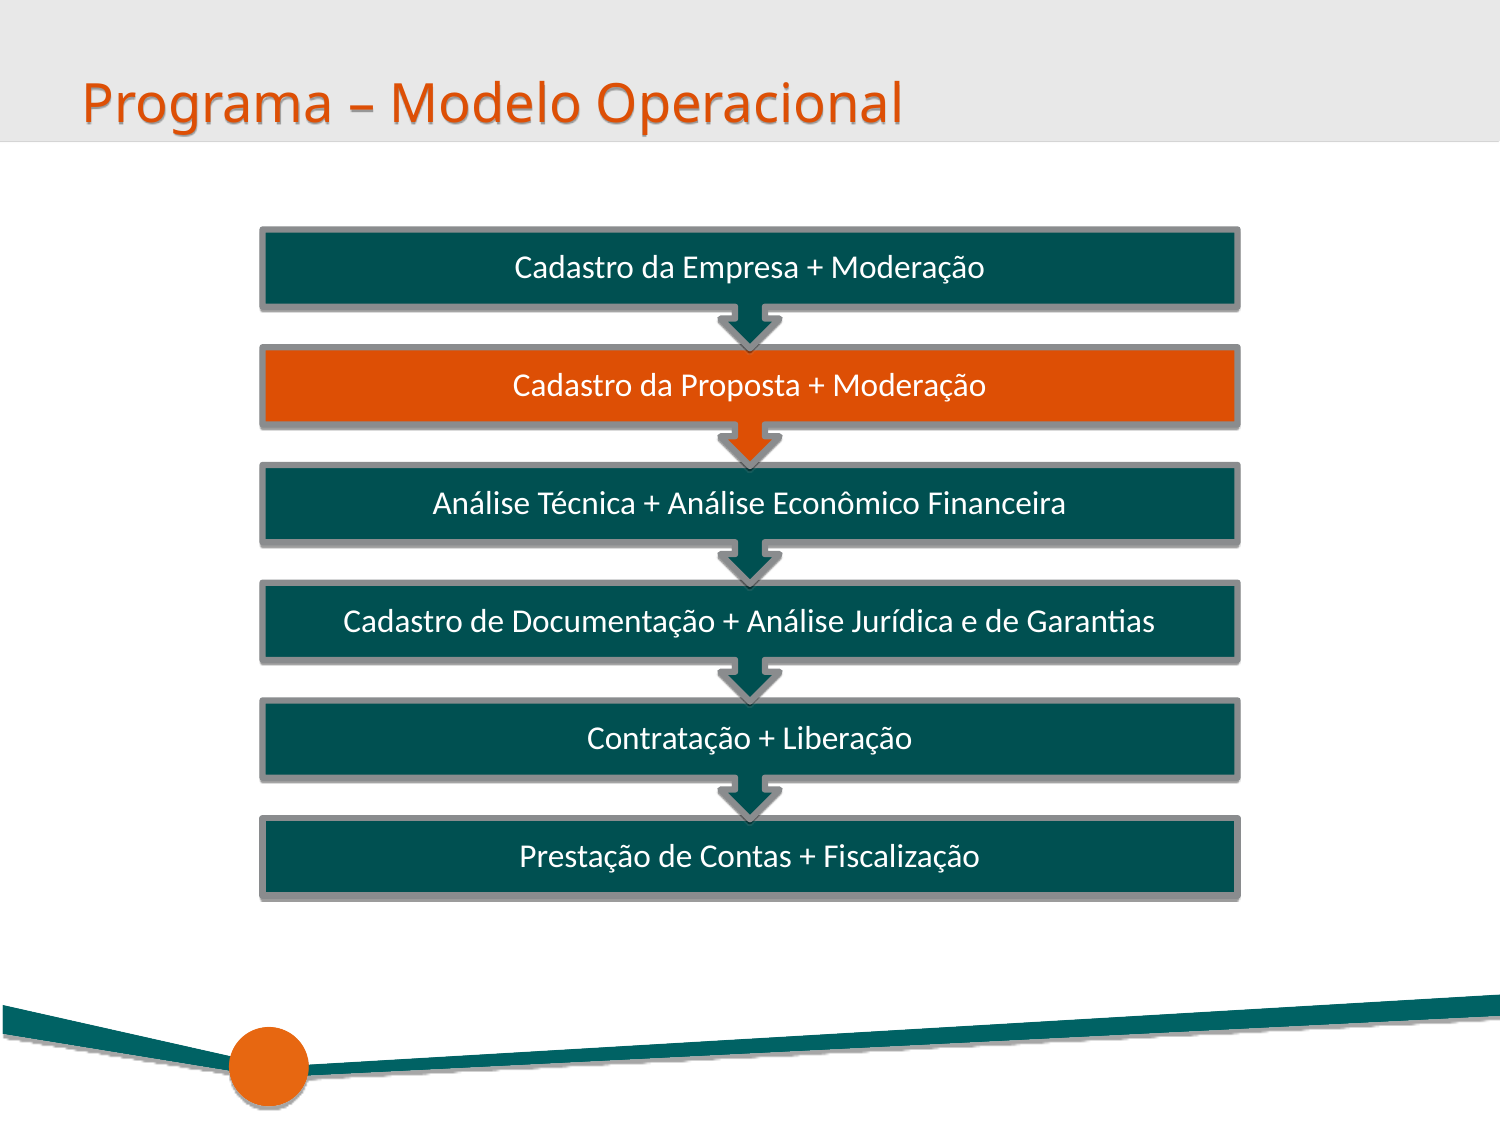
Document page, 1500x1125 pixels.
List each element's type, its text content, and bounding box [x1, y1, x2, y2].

text_box Cadastro da Proposta + Moderação [262, 347, 1238, 467]
text_box Cadastro de Documentação + Análise Jurídica e de Garantias [262, 582, 1238, 702]
text_box Contratação + Liberação [262, 700, 1238, 820]
text_box Análise Técnica + Análise Econômico Financeira [262, 464, 1238, 584]
text_box Cadastro da Empresa + Moderação [262, 229, 1238, 349]
title Programa – Modelo Operacional [66, 18, 1417, 141]
text_box Prestação de Contas + Fiscalização [262, 818, 1238, 896]
